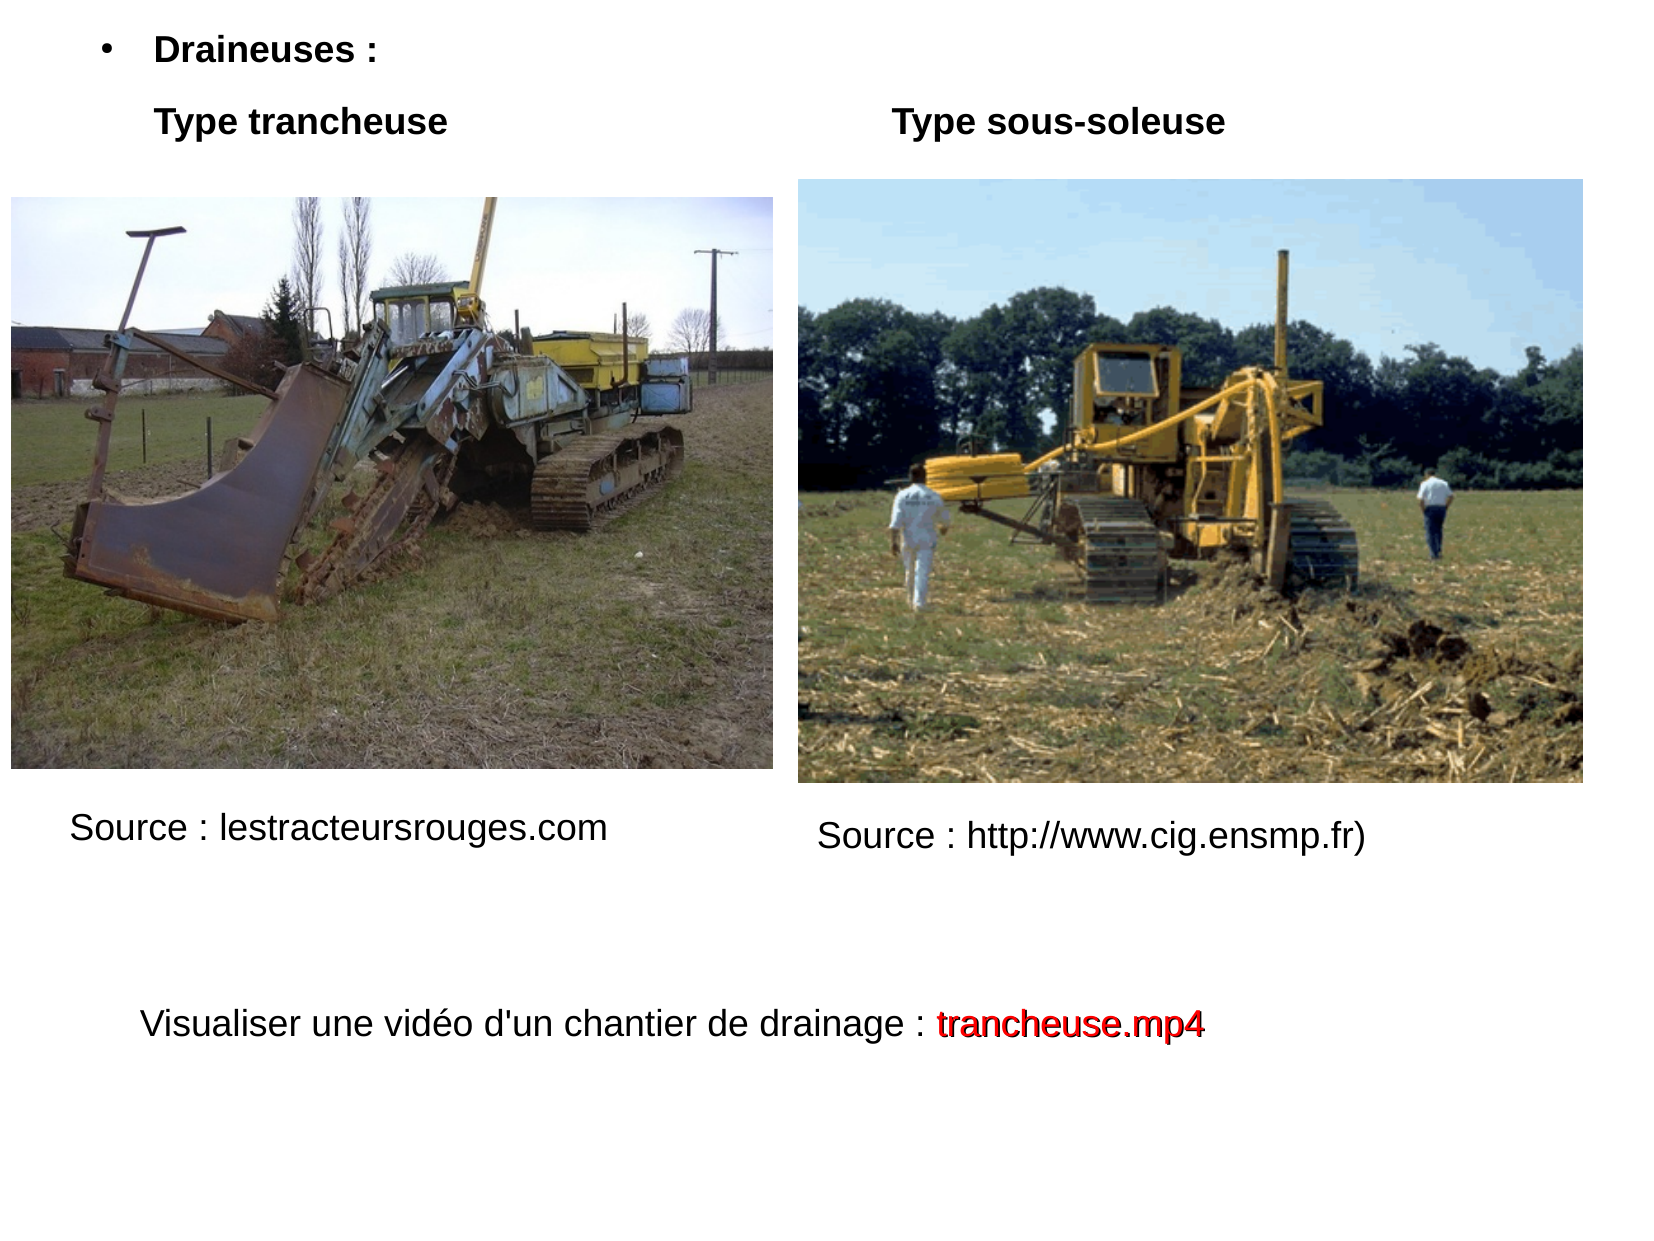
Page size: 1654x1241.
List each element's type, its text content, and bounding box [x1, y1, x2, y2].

picture [798, 179, 1583, 783]
text_box Visualiser une vidéo d'un chantier de drainage : trancheuse.mp4 [124, 994, 1224, 1052]
text_box Source : lestracteursrouges.com [54, 799, 639, 857]
text_box Source : http://www.cig.ensmp.fr) [802, 807, 1498, 865]
list Draineuses : Type trancheuse Type sous-soleuse [82, 28, 1538, 1010]
picture [11, 197, 773, 769]
